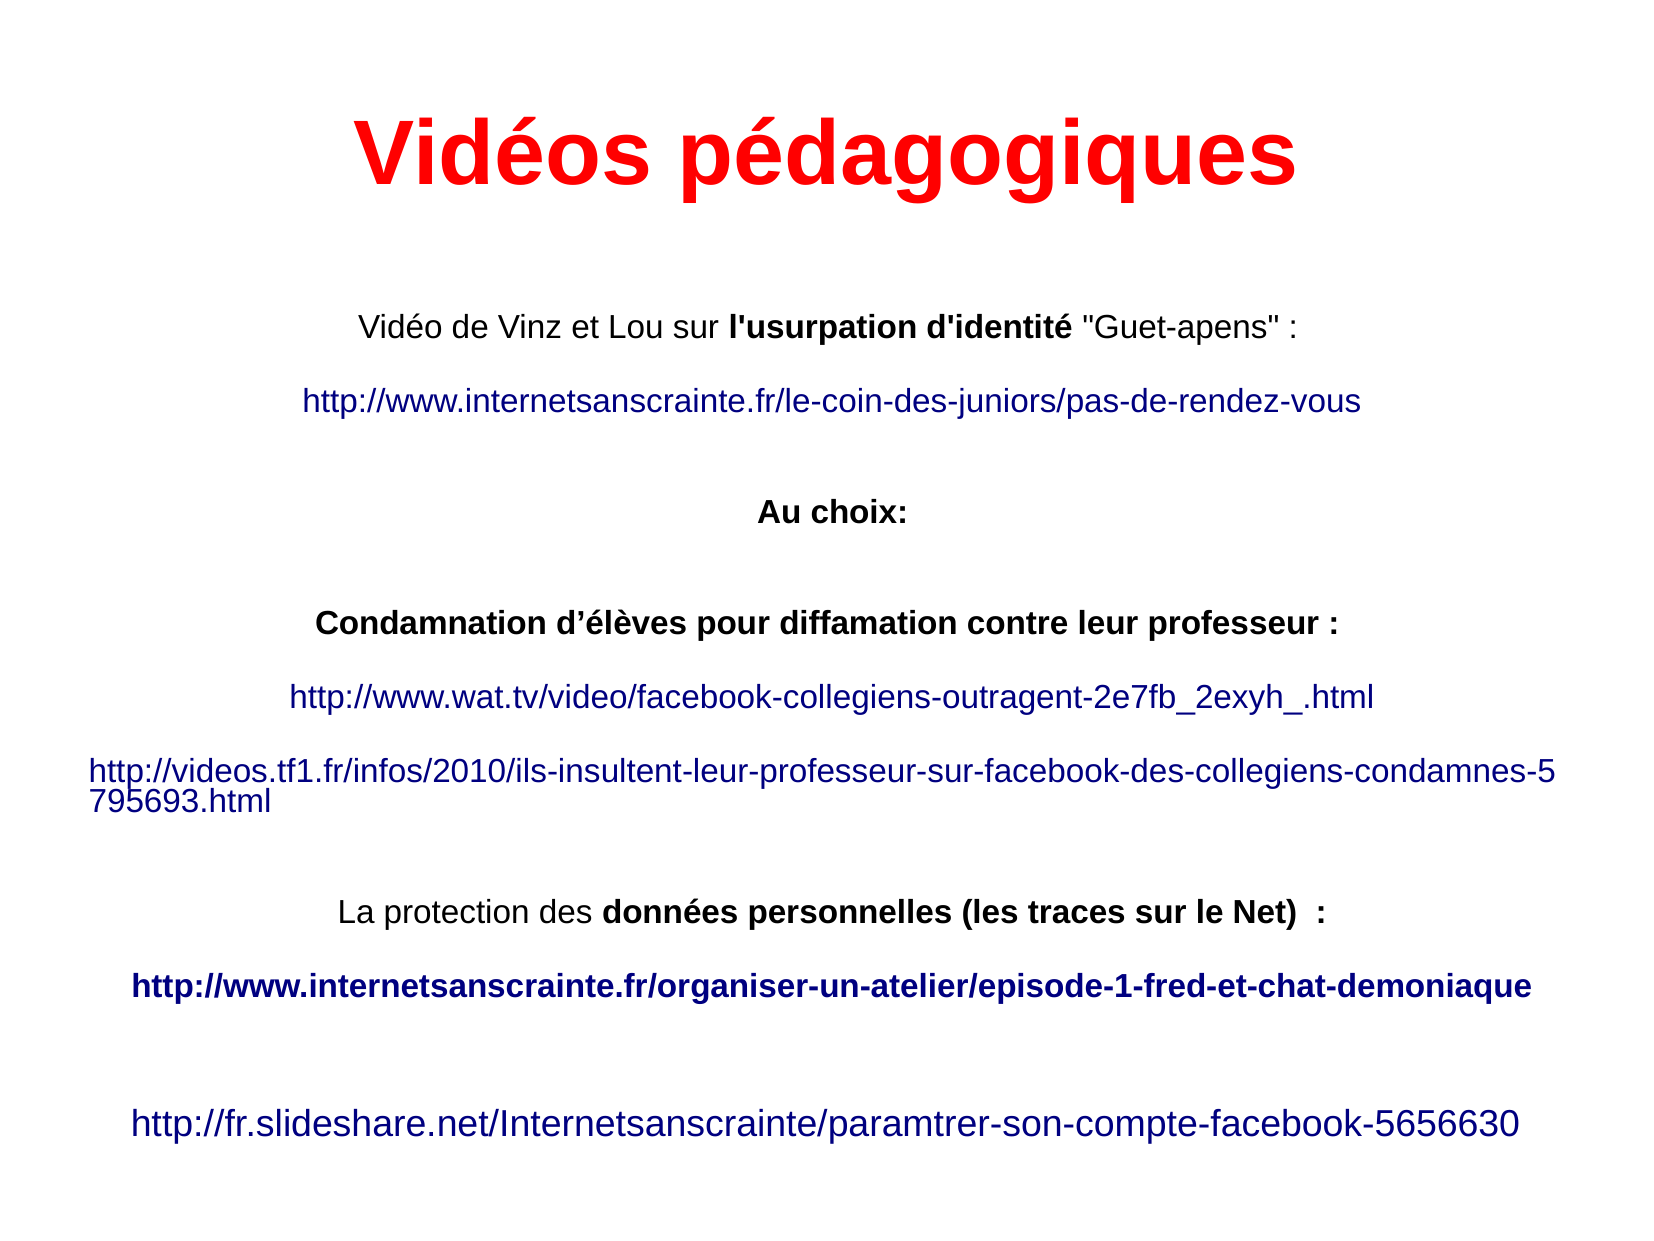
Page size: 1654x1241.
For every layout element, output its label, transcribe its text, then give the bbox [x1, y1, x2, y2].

subtitle Vidéo de Vinz et Lou sur l'usurpation d'identité "Guet-apens" : http://www.internetsanscrainte.fr/le-coin-des-juniors/pas-de-rendez-vous Au choix: Condamnation d’élèves pour diffamation contre leur professeur : http://www.wat.tv/video/facebook-collegiens-outragent-2e7fb_2exyh_.html http://videos.tf1.fr/infos/2010/ils-insultent-leur-professeur-sur-facebook-des-collegiens-condamnes-5795693.html La protection des données personnelles (les traces sur le Net) : http://www.internetsanscrainte.fr/organiser-un-atelier/episode-1-fred-et-chat-demoniaque [88, 263, 1577, 1132]
title Vidéos pédagogiques [82, 49, 1571, 257]
text_box http://fr.slideshare.net/Internetsanscrainte/paramtrer-son-compte-facebook-5656630 [116, 1094, 1536, 1152]
